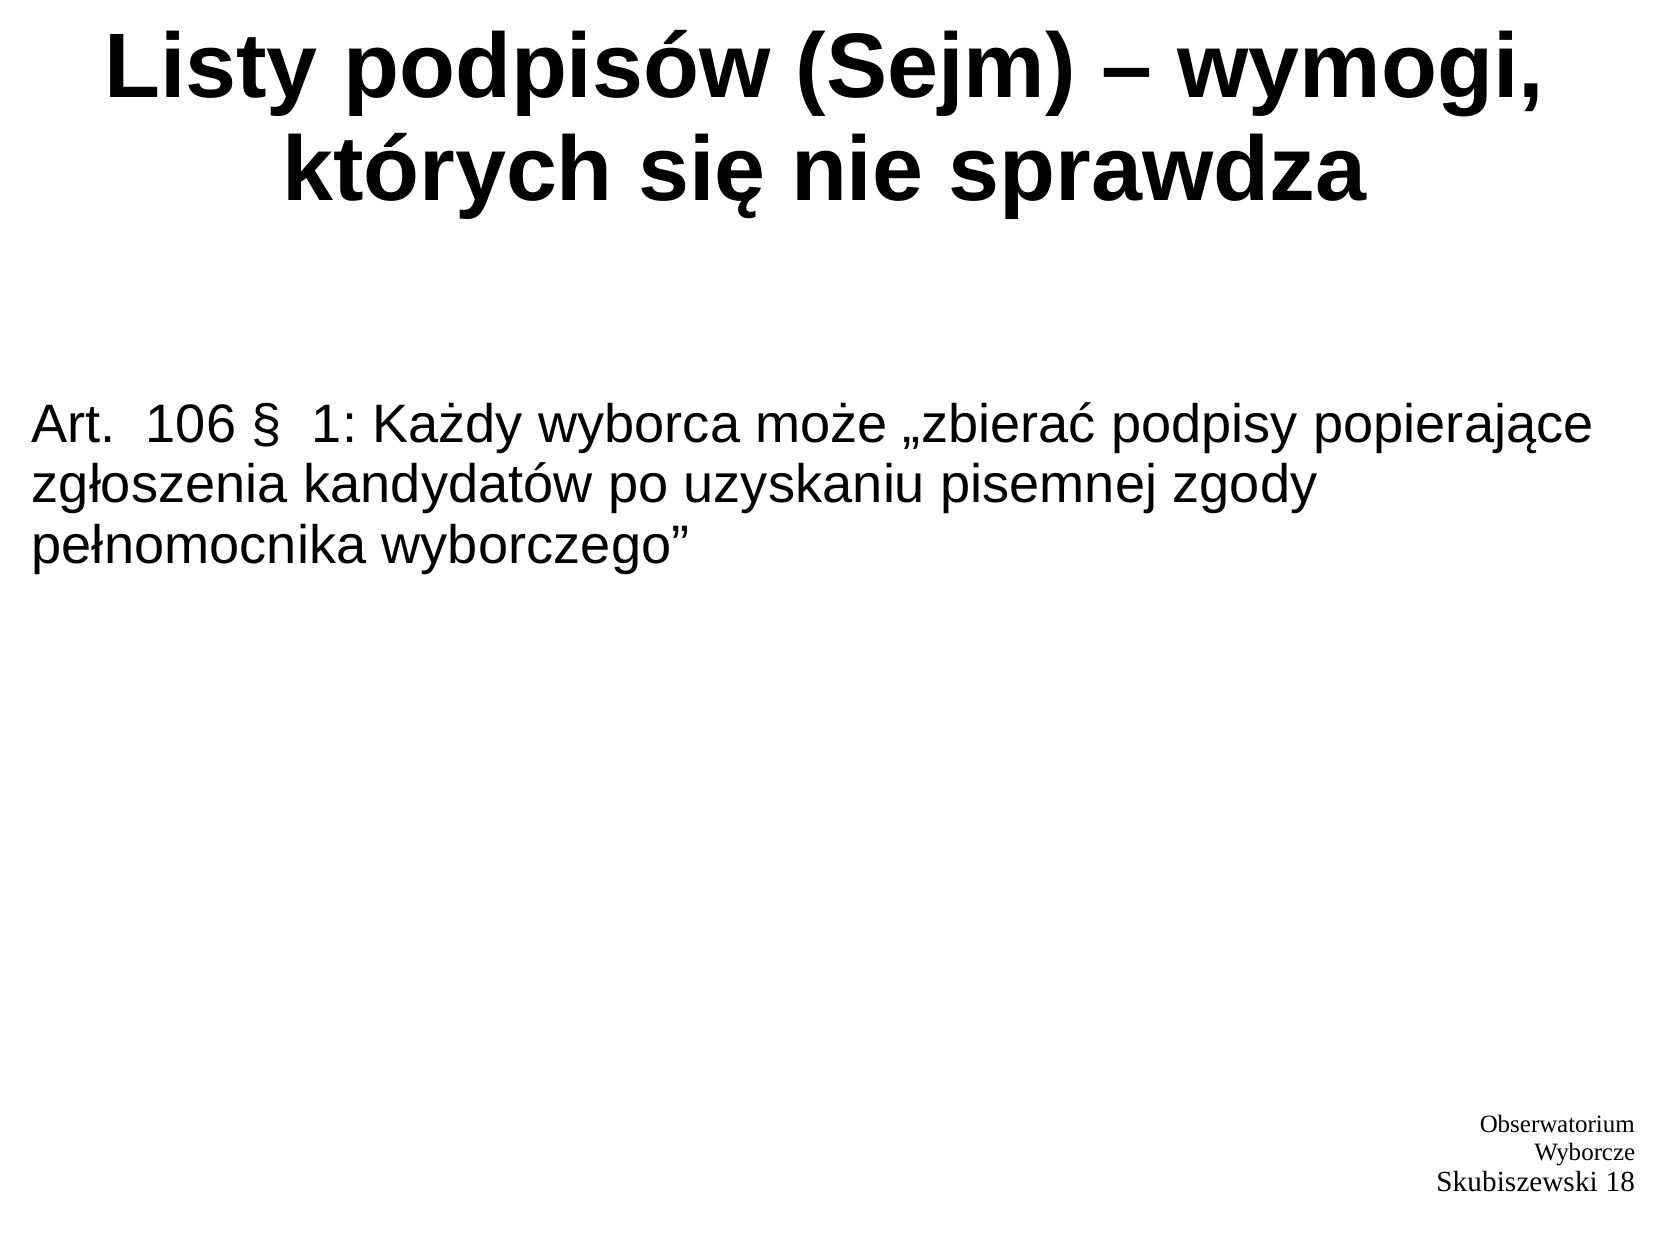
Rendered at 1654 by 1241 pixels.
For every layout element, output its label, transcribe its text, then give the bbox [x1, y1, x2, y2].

title Listy podpisów (Sejm) – wymogi, których się nie sprawdza [15, 15, 1636, 256]
list Art. 106 § 1: Każdy wyborca może „zbierać podpisy popierające zgłoszenia kandydatów po uzyskaniu pisemnej zgody pełnomocnika wyborczego” [31, 225, 1622, 1231]
